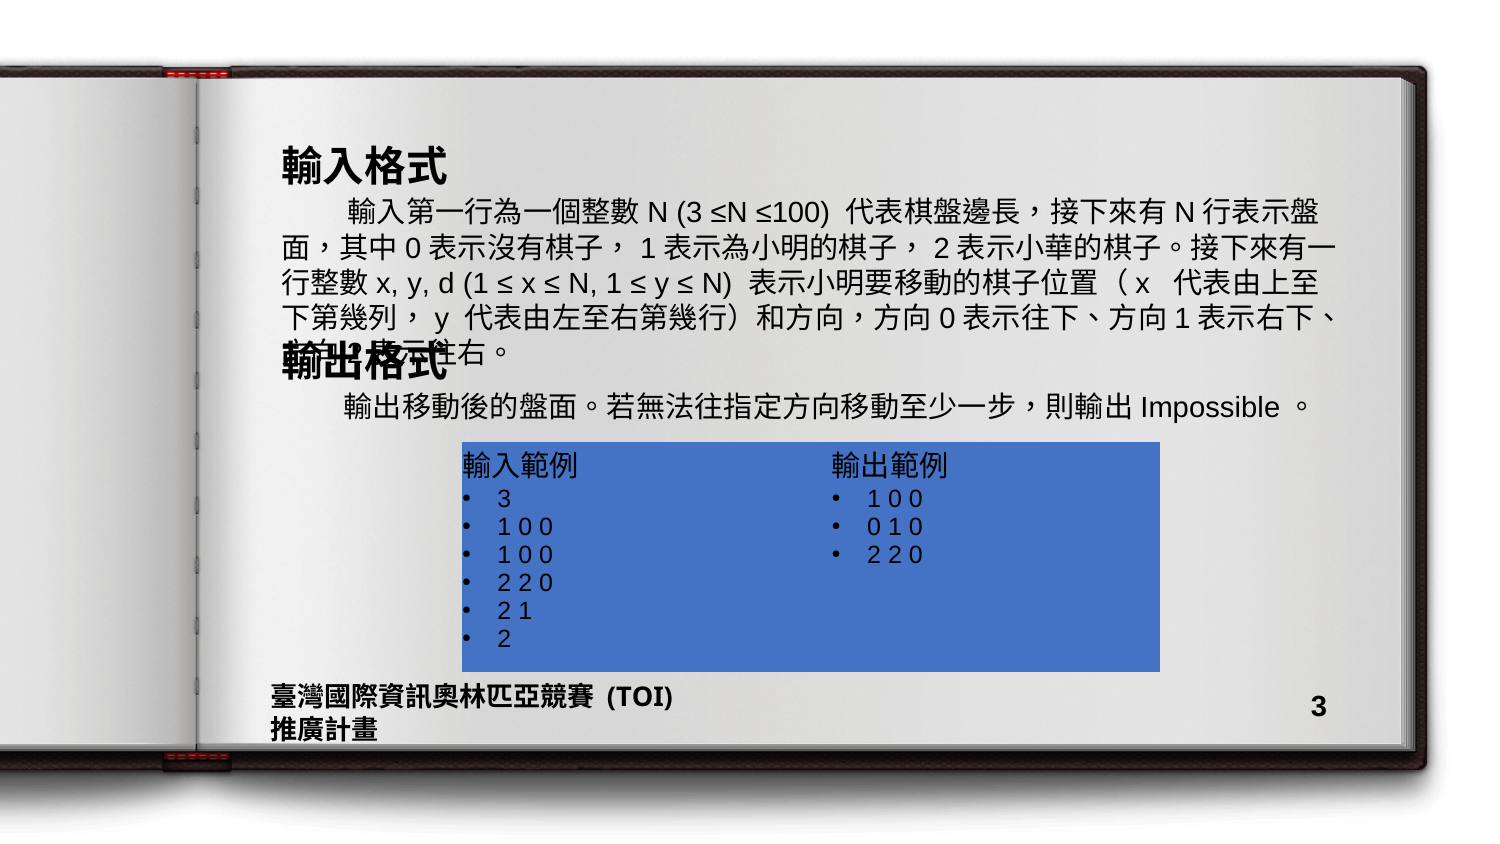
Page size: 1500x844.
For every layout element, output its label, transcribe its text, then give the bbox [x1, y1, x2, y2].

text_box [1295, 672, 1386, 737]
table_header 輸出範例 1 0 0 0 1 0 2 2 0 [832, 442, 1160, 672]
text_box 輸入格式 輸入第一行為一個整數N (3 ≤N ≤100) 代表棋盤邊長，接下來有N行表示盤面，其中0表示沒有棋子，1表示為小明的棋子，2表示小華的棋子。接下來有一行整數x, y, d (1 ≤ x ≤ N, 1 ≤ y ≤ N) 表示小明要移動的棋子位置（x 代表由上至下第幾列，y 代表由左至右第幾行）和方向，方向0表示往下、方向1表示右下、方向2表示往右。 [266, 132, 1356, 327]
text_box 輸出格式 輸出移動後的盤面。若無法往指定方向移動至少一步，則輸出Impossible。 [266, 327, 1368, 432]
table_header 輸入範例 3 1 0 0 1 0 0 2 2 0 2 1 2 [462, 442, 832, 672]
